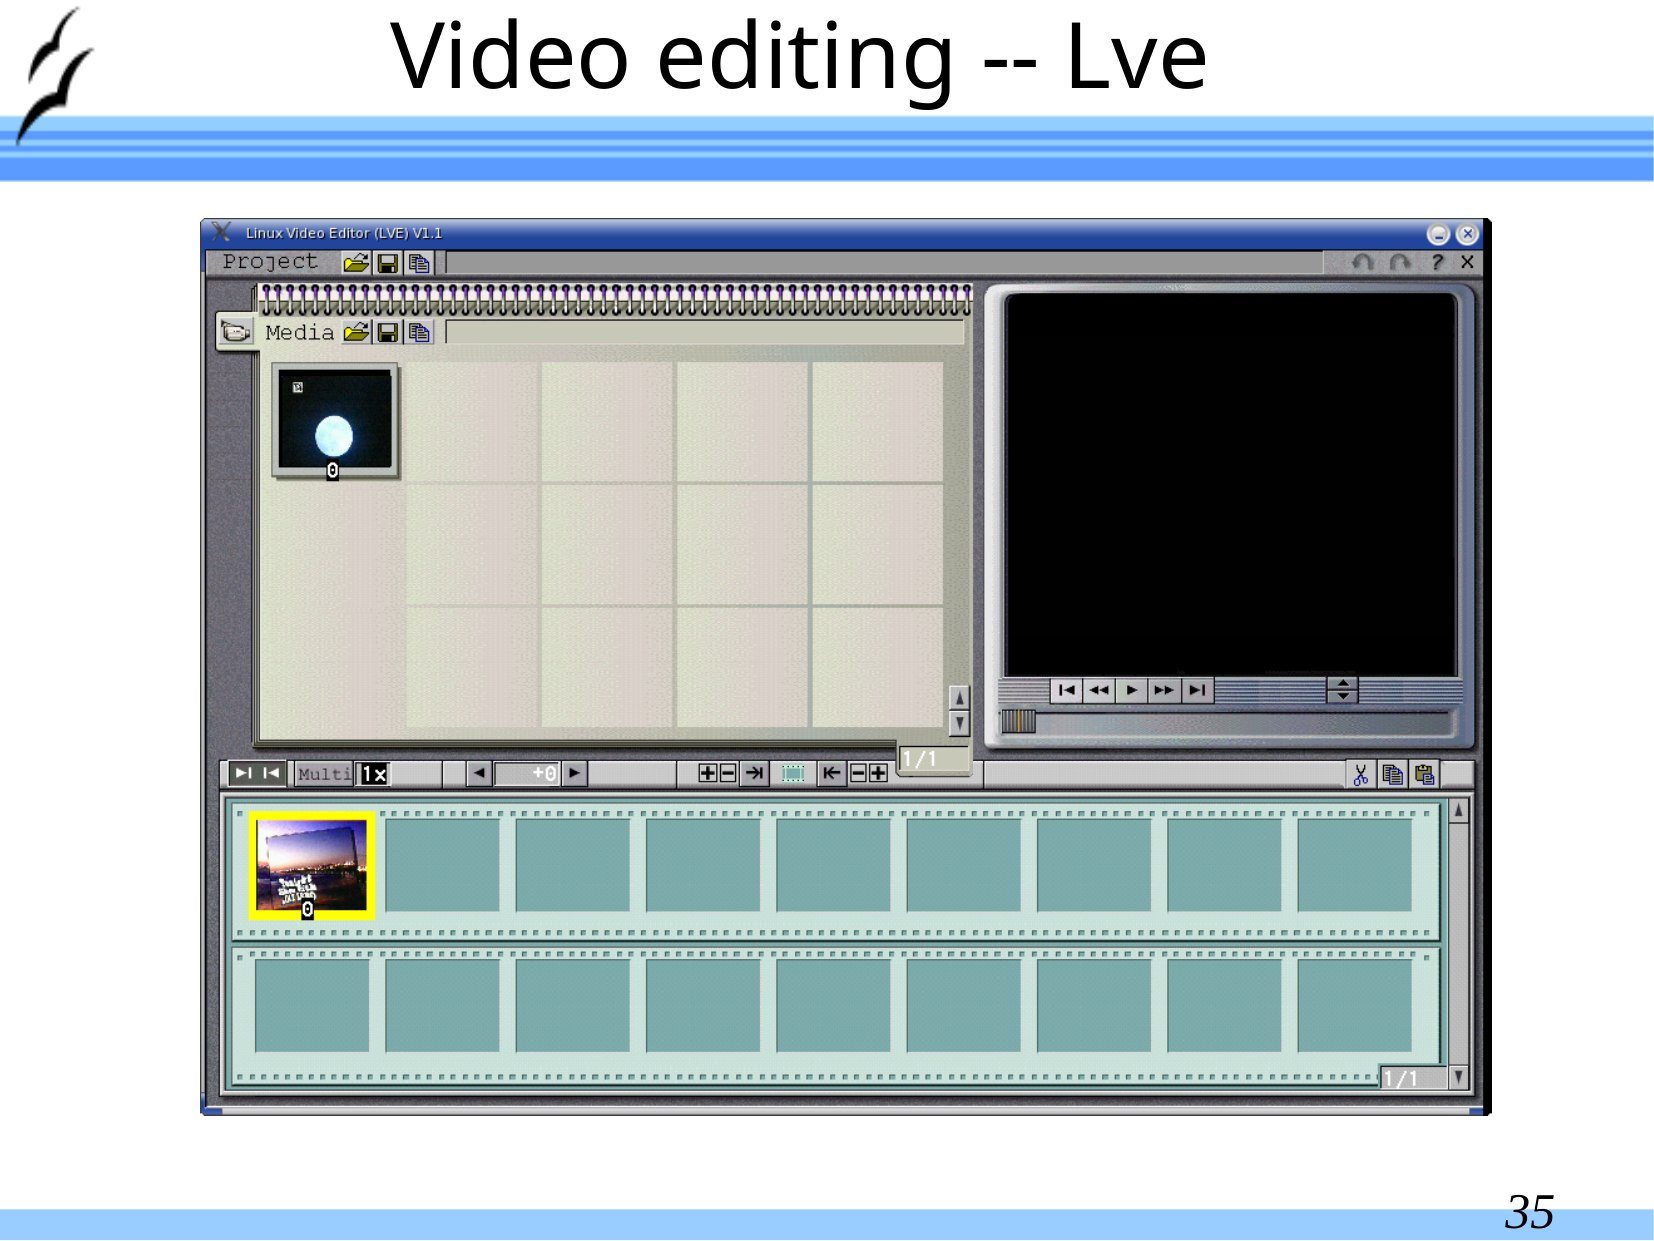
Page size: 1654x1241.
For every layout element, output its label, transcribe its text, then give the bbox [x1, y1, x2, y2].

title Video editing -- Lve [94, 0, 1507, 121]
picture [0, 0, 1654, 188]
picture [200, 218, 1492, 1116]
